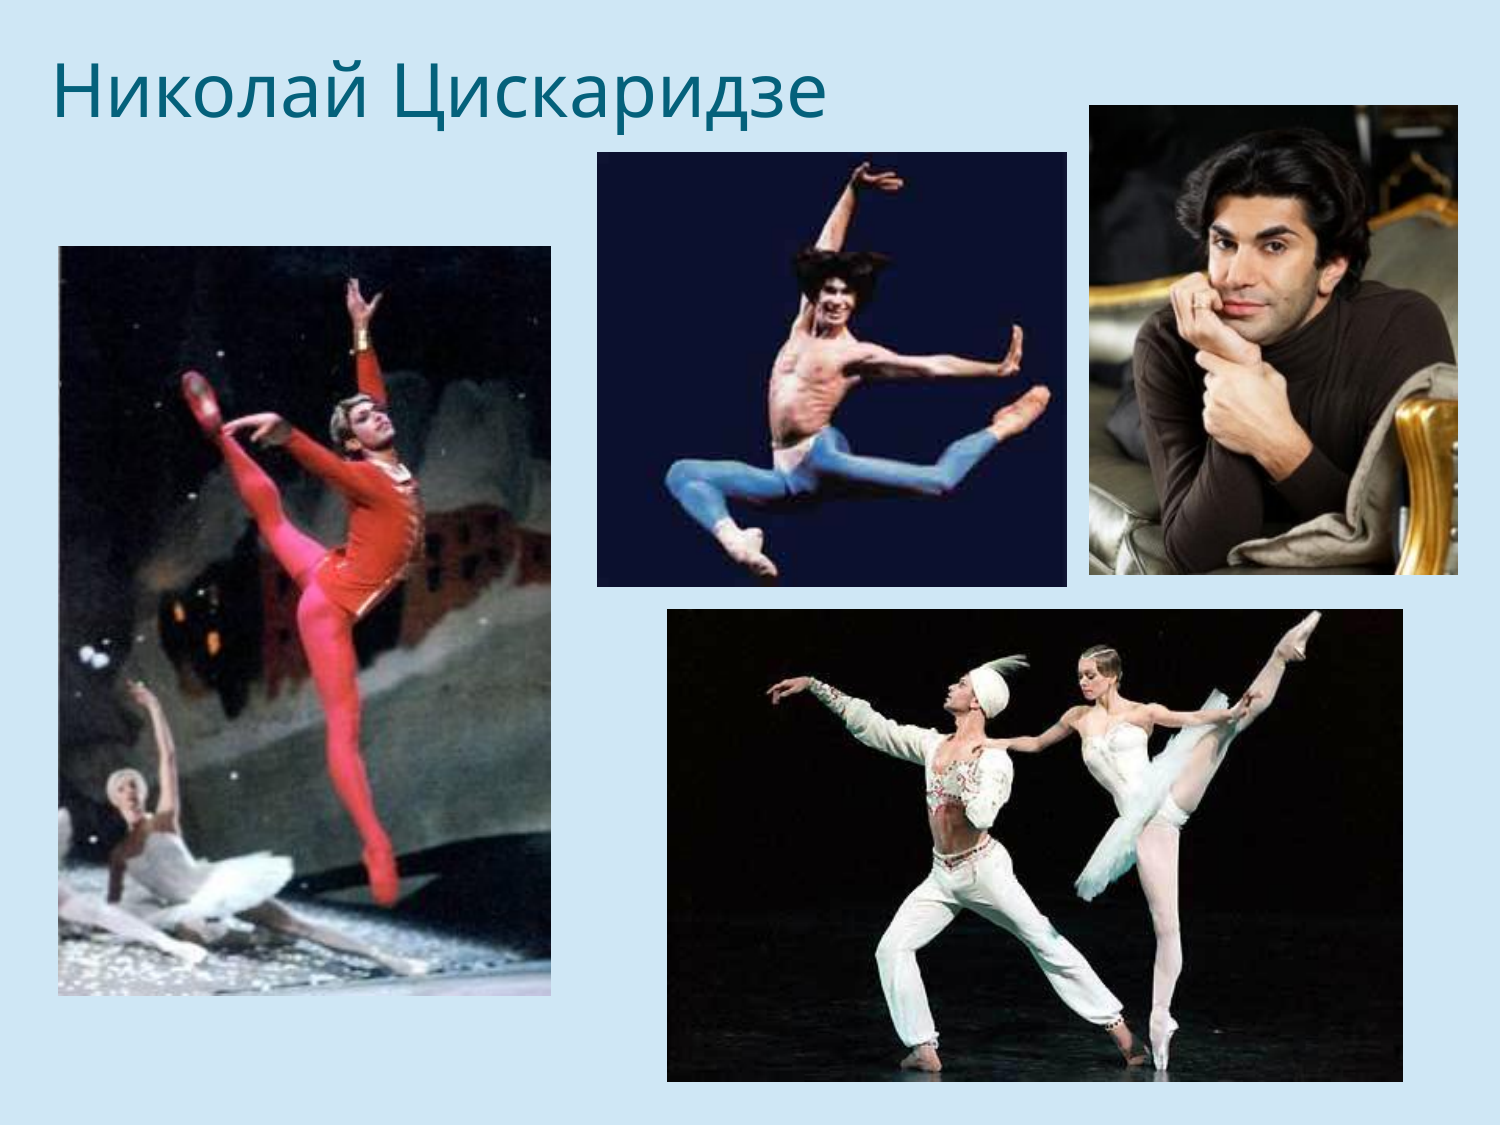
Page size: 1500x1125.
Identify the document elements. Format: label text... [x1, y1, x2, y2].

picture [58, 246, 551, 997]
picture [597, 152, 1067, 587]
picture [667, 609, 1403, 1082]
title Николай Цискаридзе [35, 35, 853, 136]
picture [1089, 105, 1458, 575]
